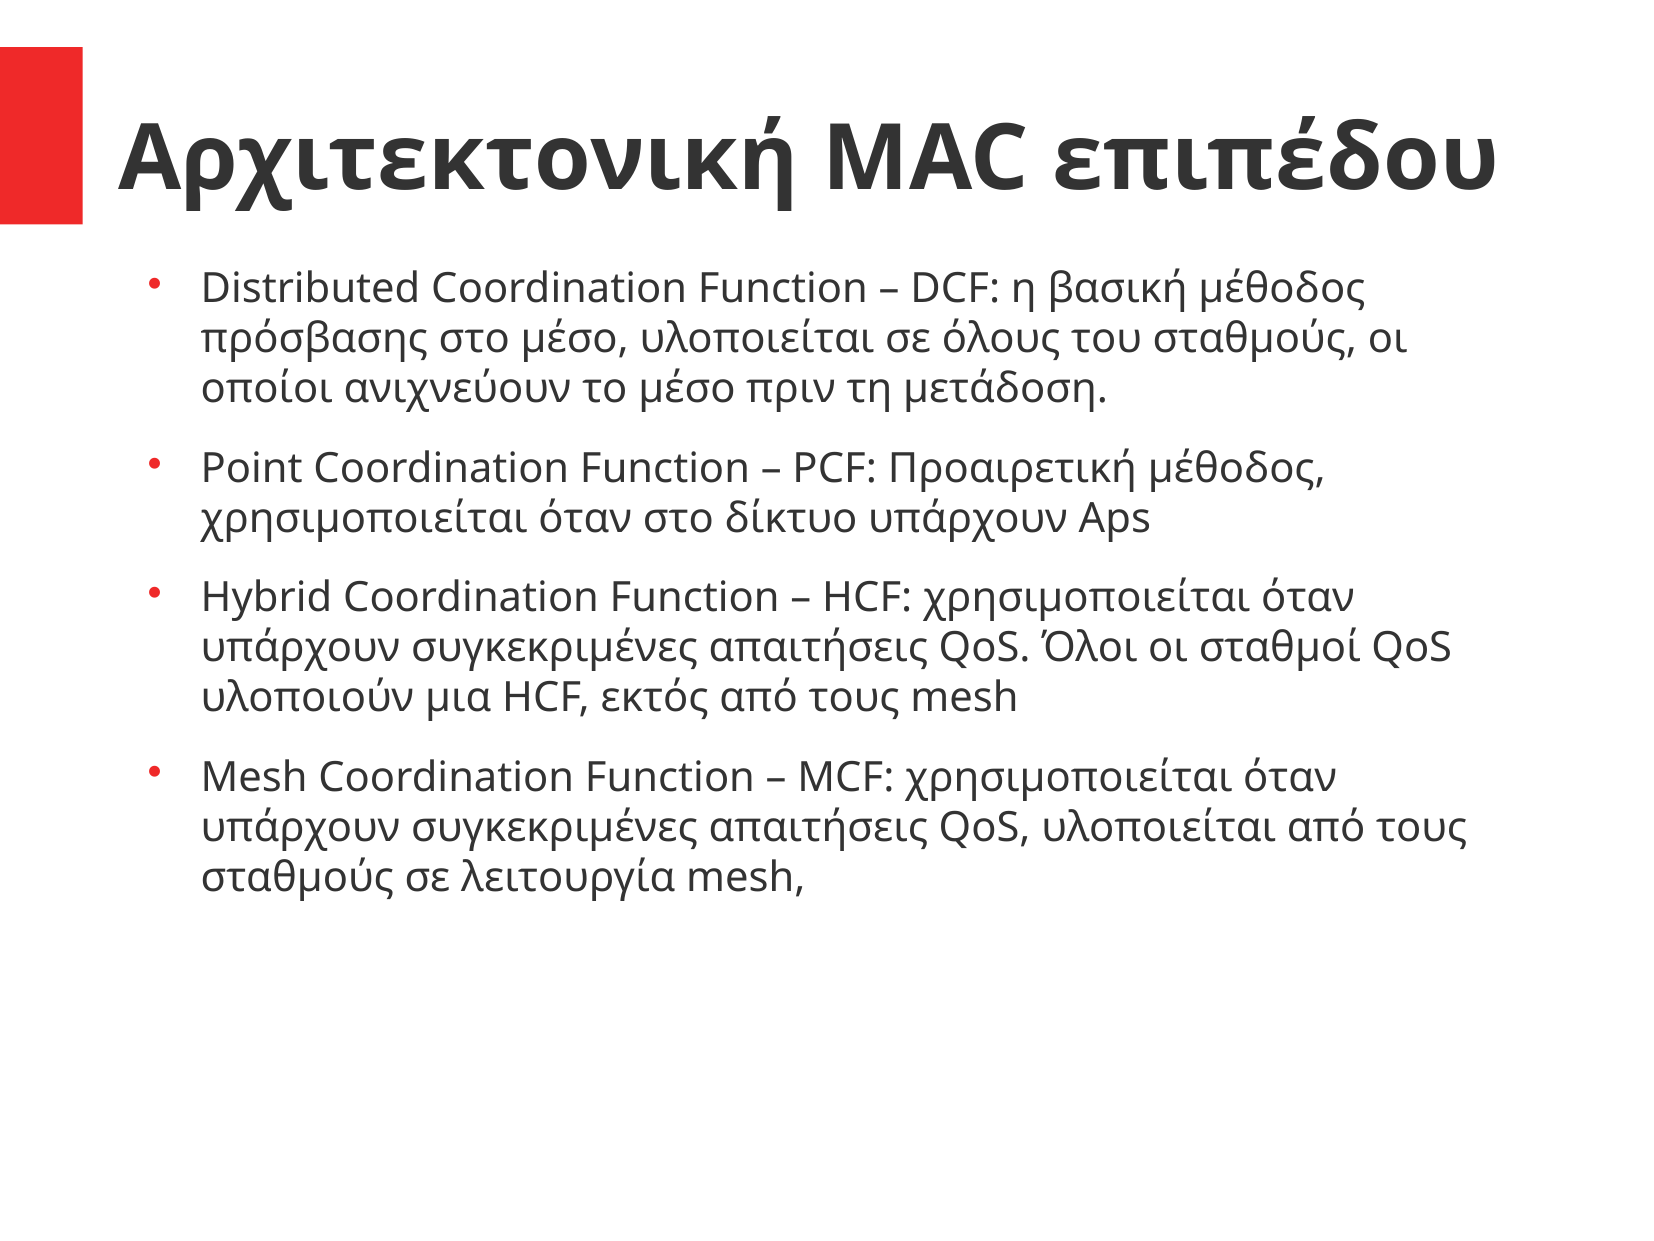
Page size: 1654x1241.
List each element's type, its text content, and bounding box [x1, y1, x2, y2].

text_box Distributed Coordination Function – DCF: η βασική μέθοδος πρόσβασης στο μέσο, υλοποιείται σε όλους του σταθμούς, οι οποίοι ανιχνεύουν το μέσο πριν τη μετάδοση. Point Coordination Function – PCF: Προαιρετική μέθοδος, χρησιμοποιείται όταν στο δίκτυο υπάρχουν Aps Hybrid Coordination Function – HCF: χρησιμοποιείται όταν υπάρχουν συγκεκριμένες απαιτήσεις QoS. Όλοι οι σταθμοί QoS υλοποιούν μια HCF, εκτός από τους mesh Mesh Coordination Function – MCF: χρησιμοποιείται όταν υπάρχουν συγκεκριμένες απαιτήσεις QoS, υλοποιείται από τους σταθμούς σε λειτουργία mesh, [129, 260, 1548, 981]
text_box Αρχιτεκτονική MAC επιπέδου [118, 49, 1571, 257]
